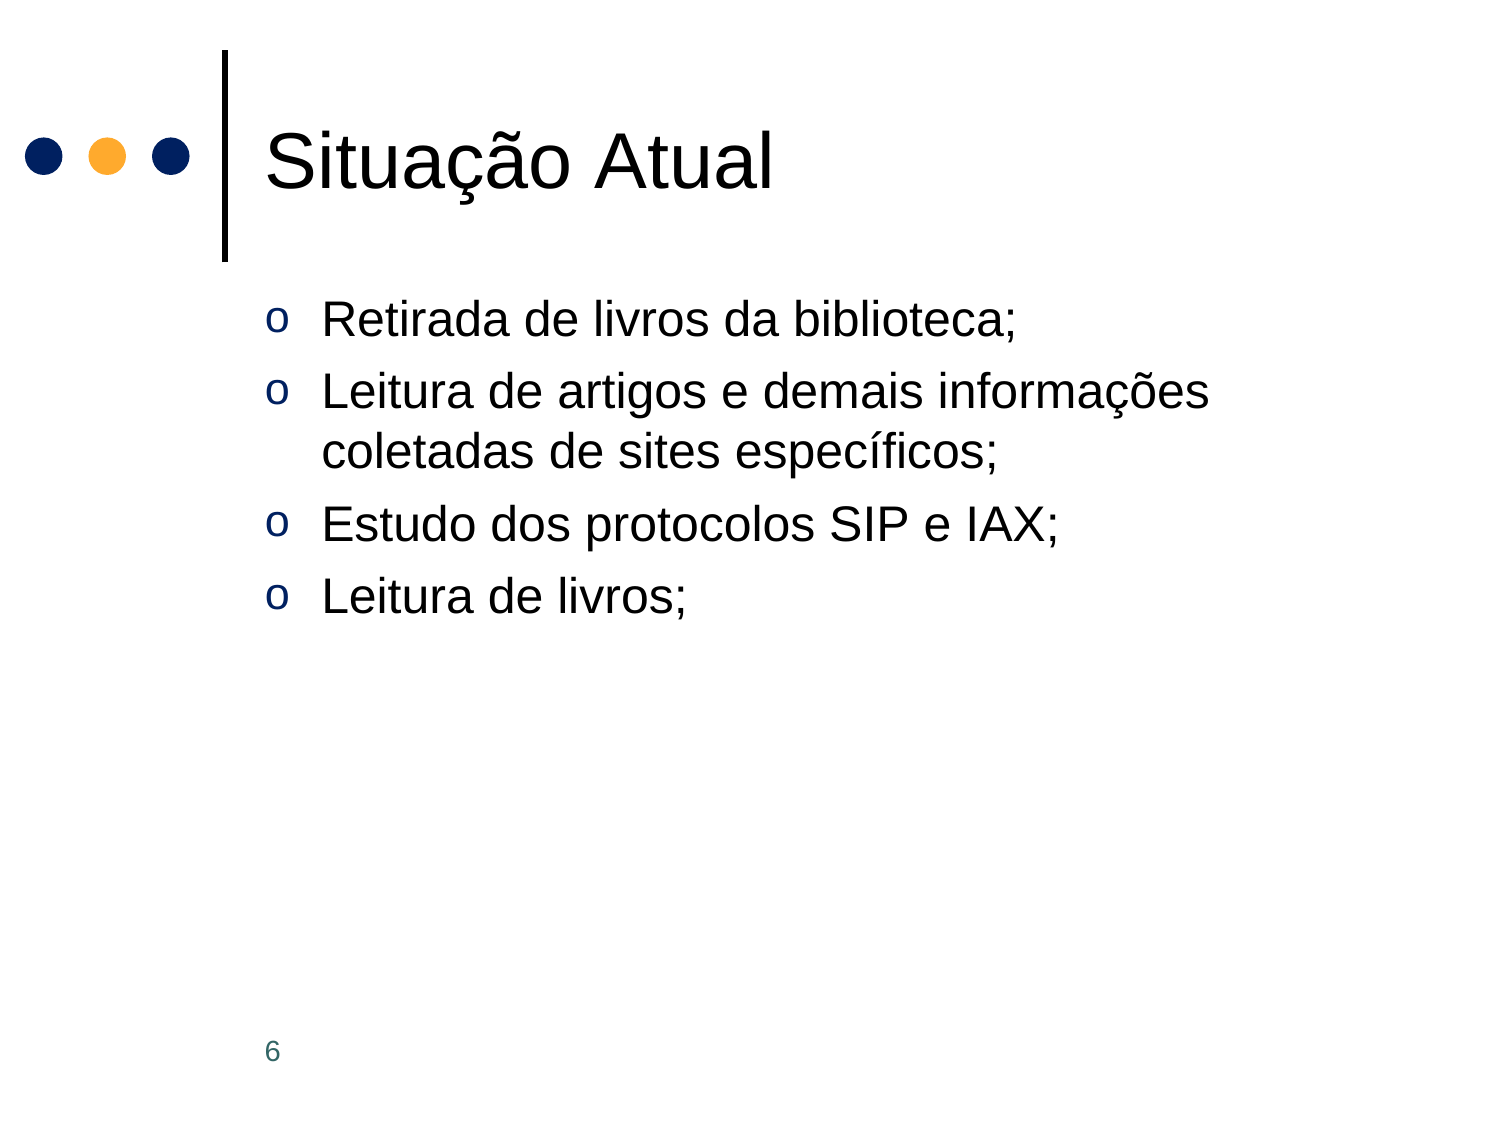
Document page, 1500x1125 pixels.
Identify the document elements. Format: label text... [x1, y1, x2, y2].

list Retirada de livros da biblioteca; Leitura de artigos e demais informações coletadas de sites específicos; Estudo dos protocolos SIP e IAX; Leitura de livros; [249, 278, 1401, 954]
title Situação Atual [249, 31, 1401, 278]
text_box <número> [249, 1025, 463, 1101]
